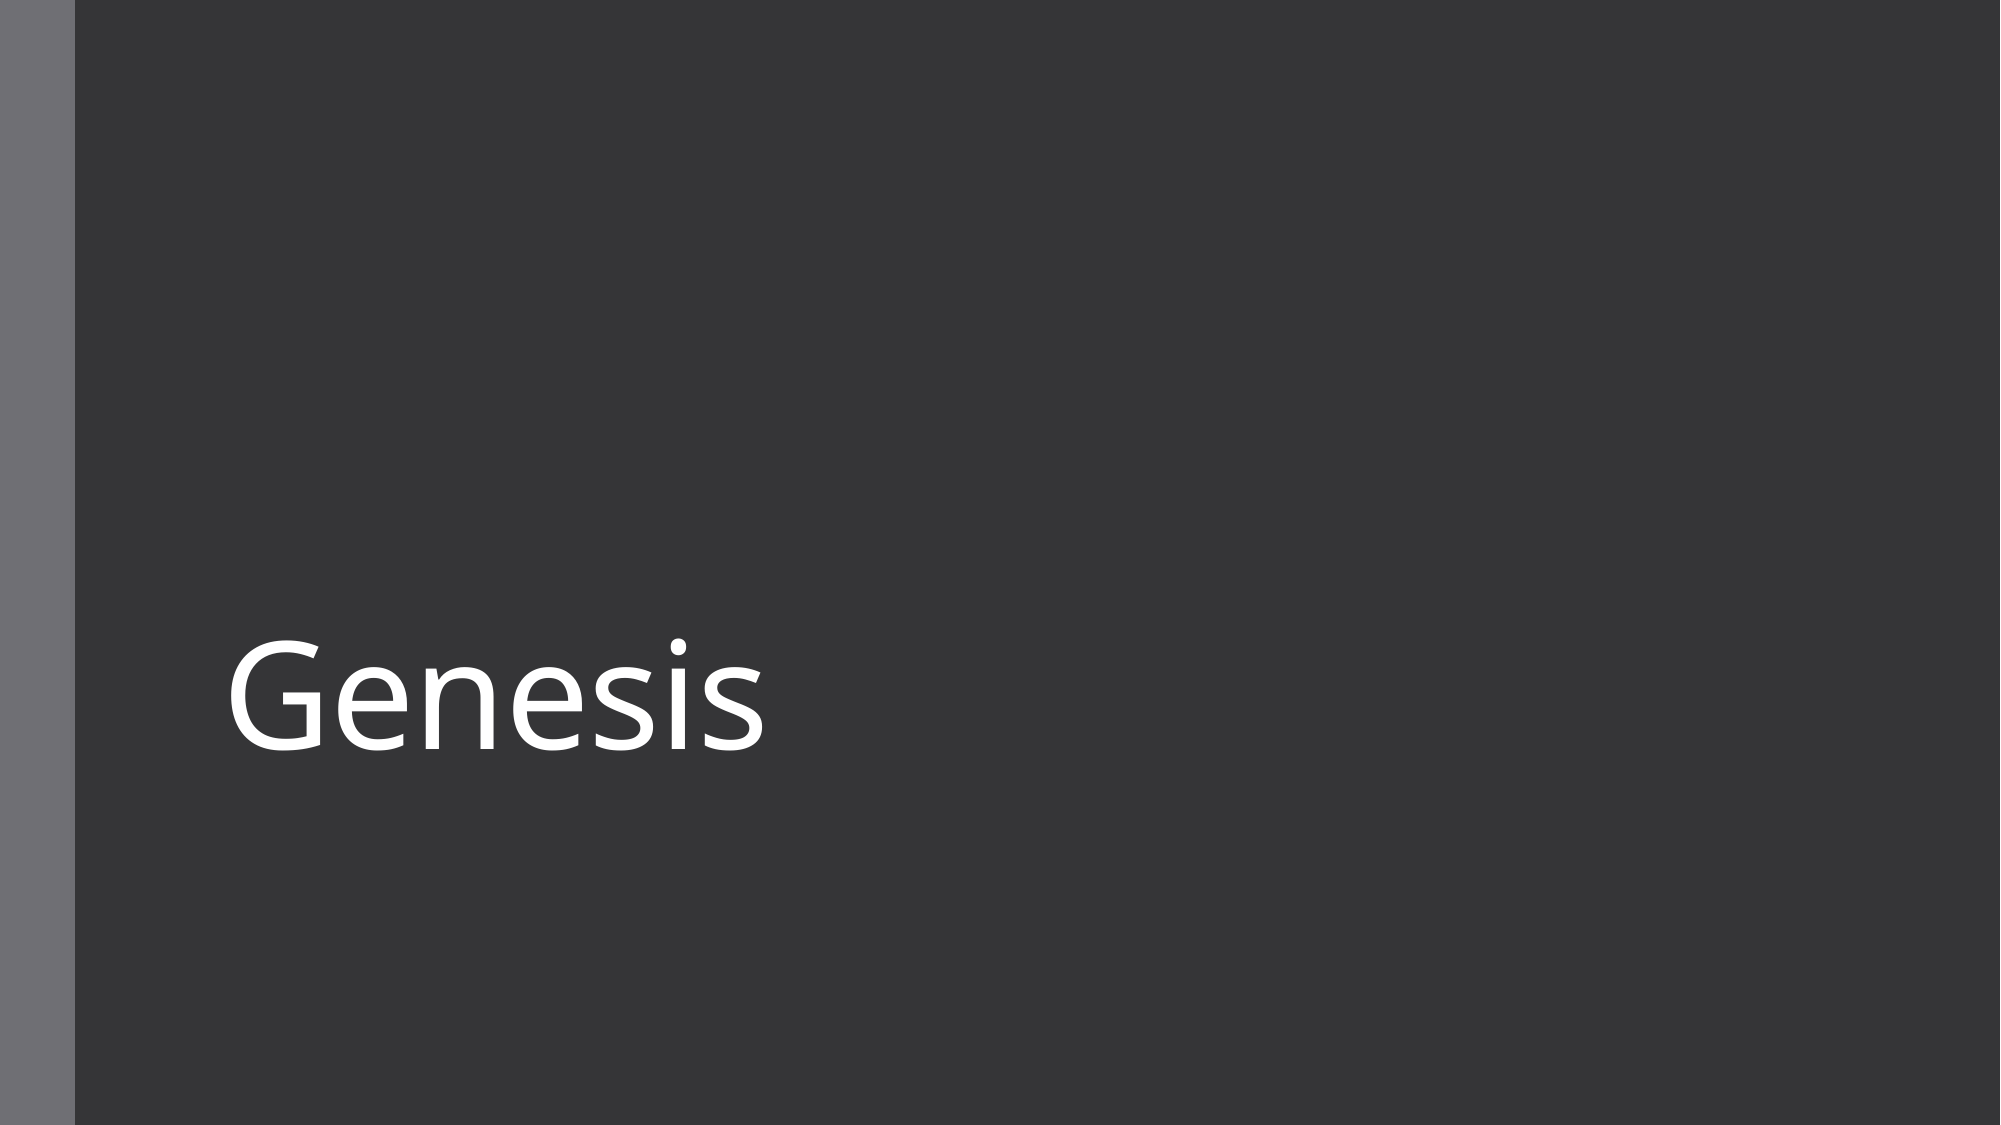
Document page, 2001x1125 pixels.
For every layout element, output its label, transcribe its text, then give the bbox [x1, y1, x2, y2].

title Genesis [206, 124, 1752, 788]
